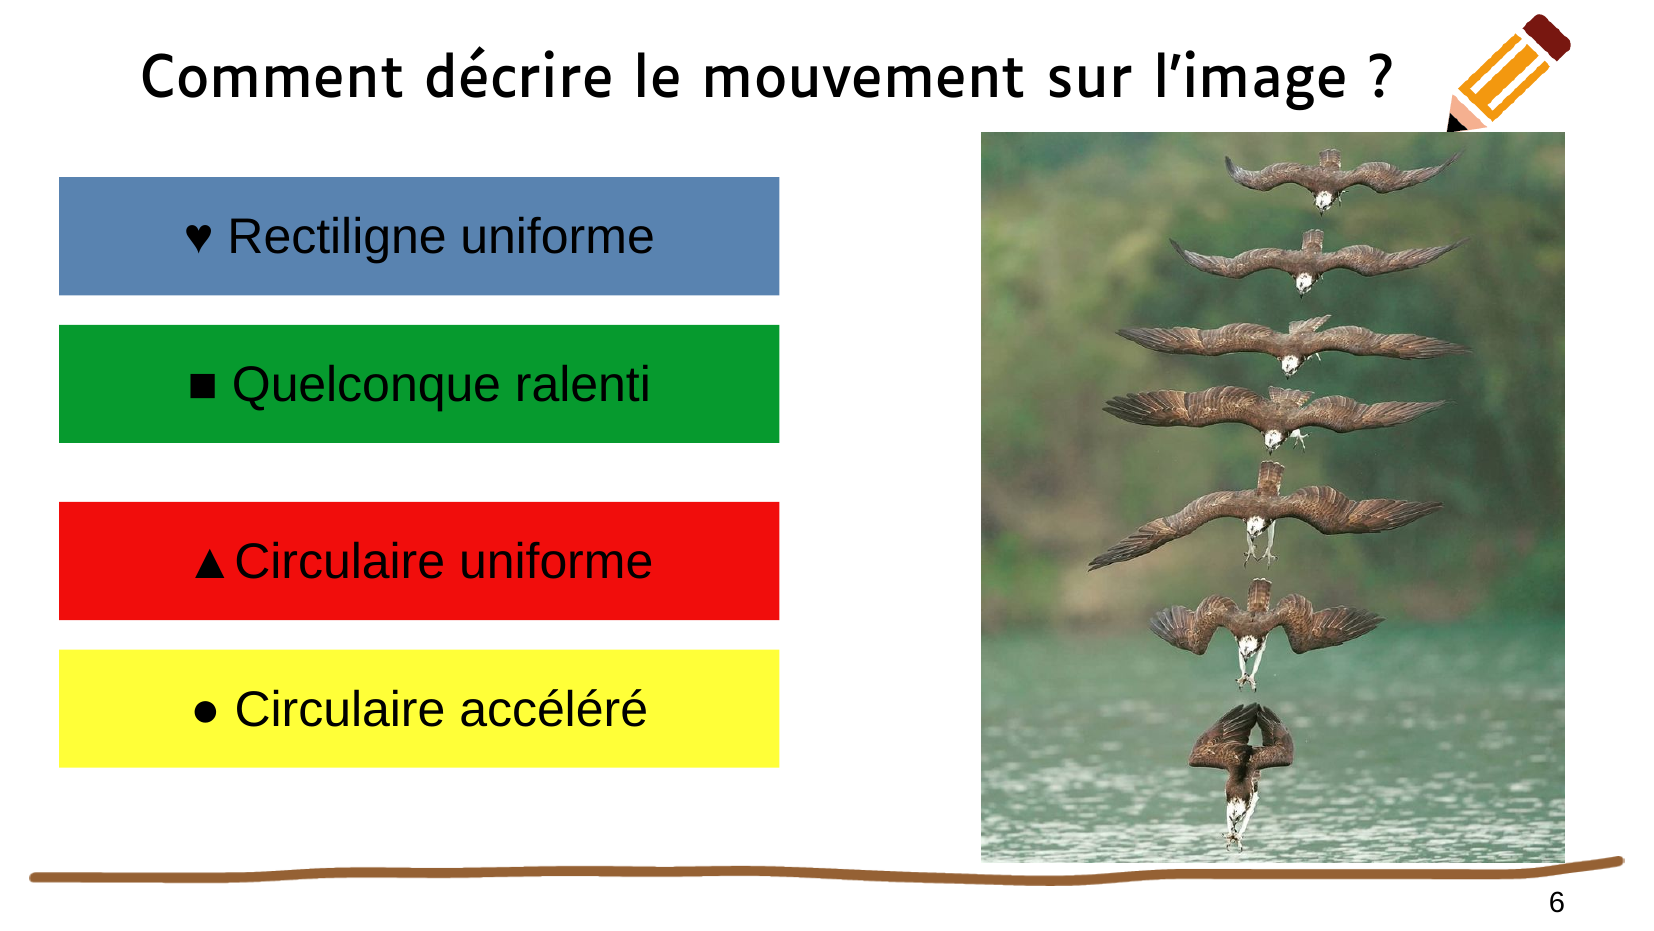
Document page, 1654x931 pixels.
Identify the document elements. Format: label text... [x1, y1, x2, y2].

title Comment décrire le mouvement sur l’image ? [88, 29, 1447, 133]
picture [29, 14, 1625, 886]
list ♥ Rectiligne uniforme [59, 177, 780, 296]
list ■ Quelconque ralenti [59, 324, 780, 443]
list ● Circulaire accéléré [59, 649, 780, 768]
list ▲Circulaire uniforme [59, 501, 780, 621]
